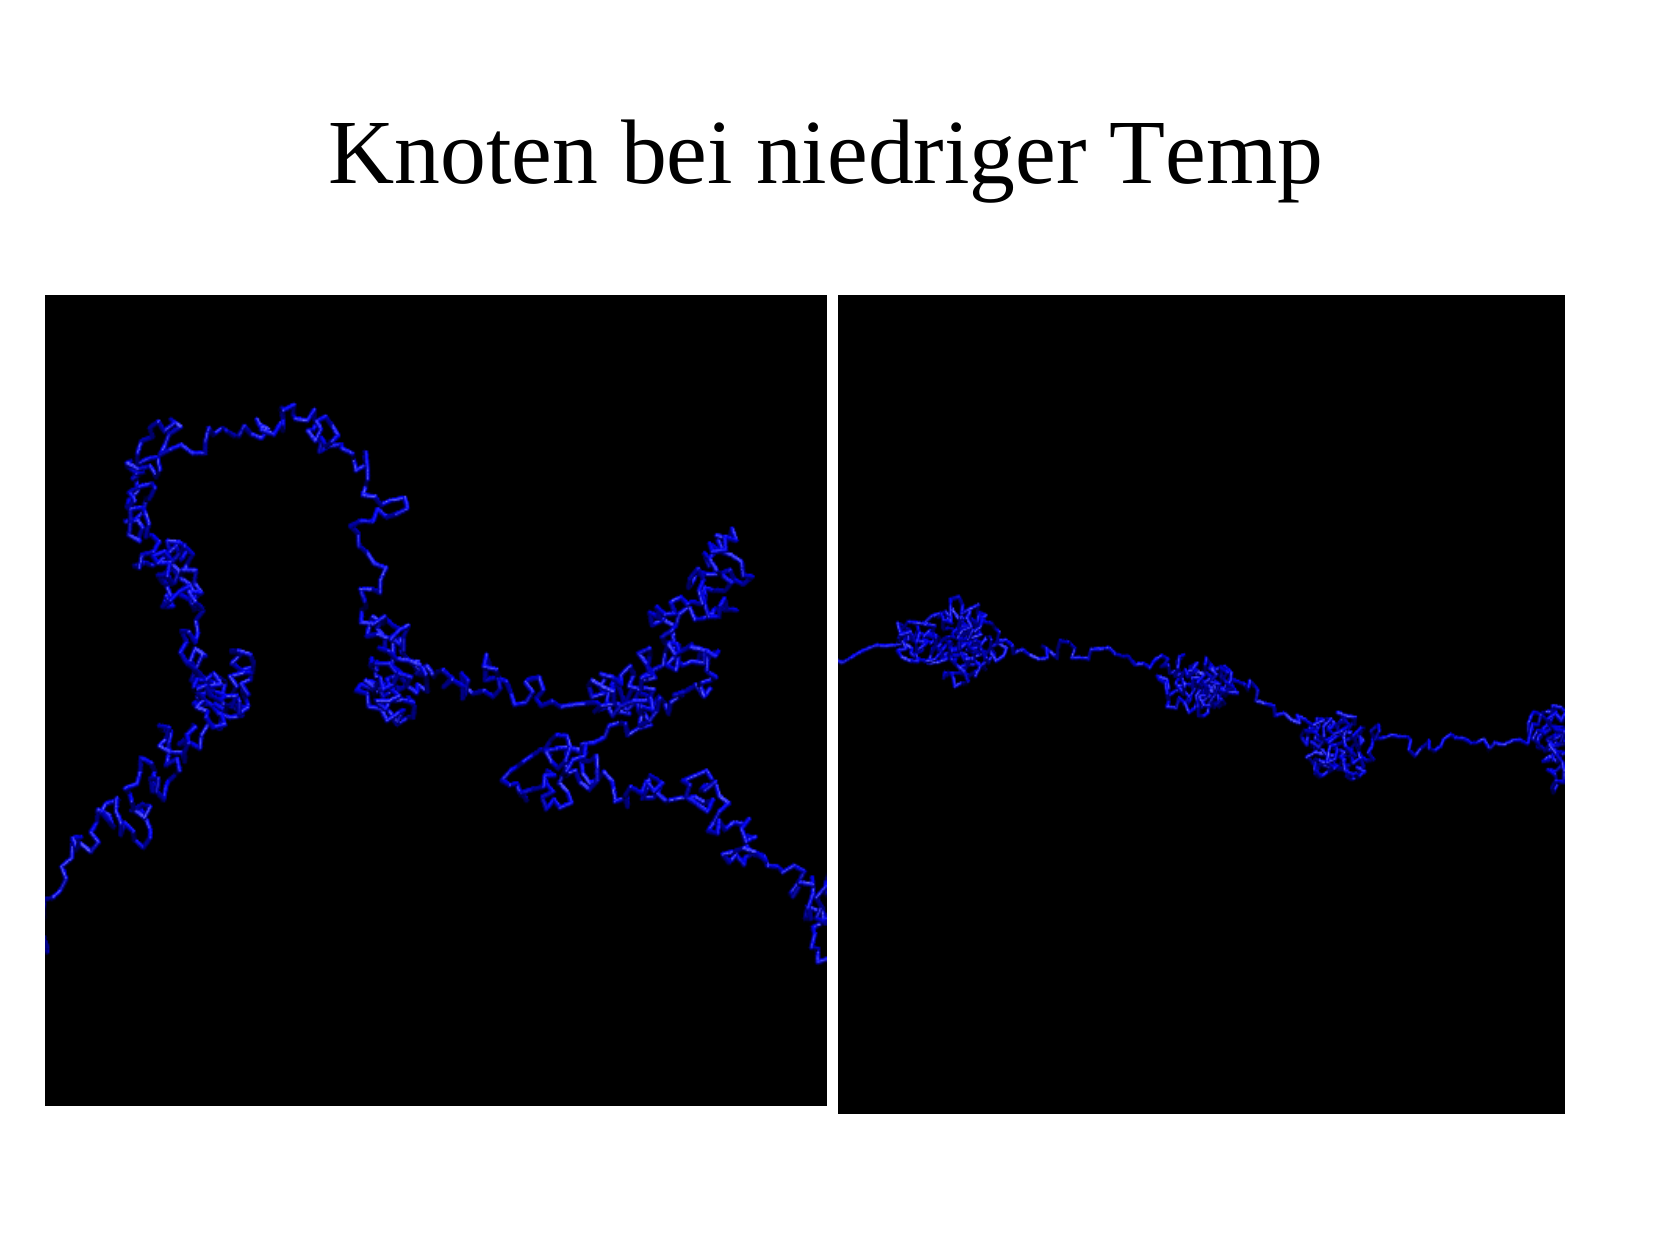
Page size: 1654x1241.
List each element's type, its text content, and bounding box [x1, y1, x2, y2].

picture [838, 295, 1565, 1114]
picture [45, 295, 827, 1106]
title Knoten bei niedriger Temp [82, 49, 1571, 257]
